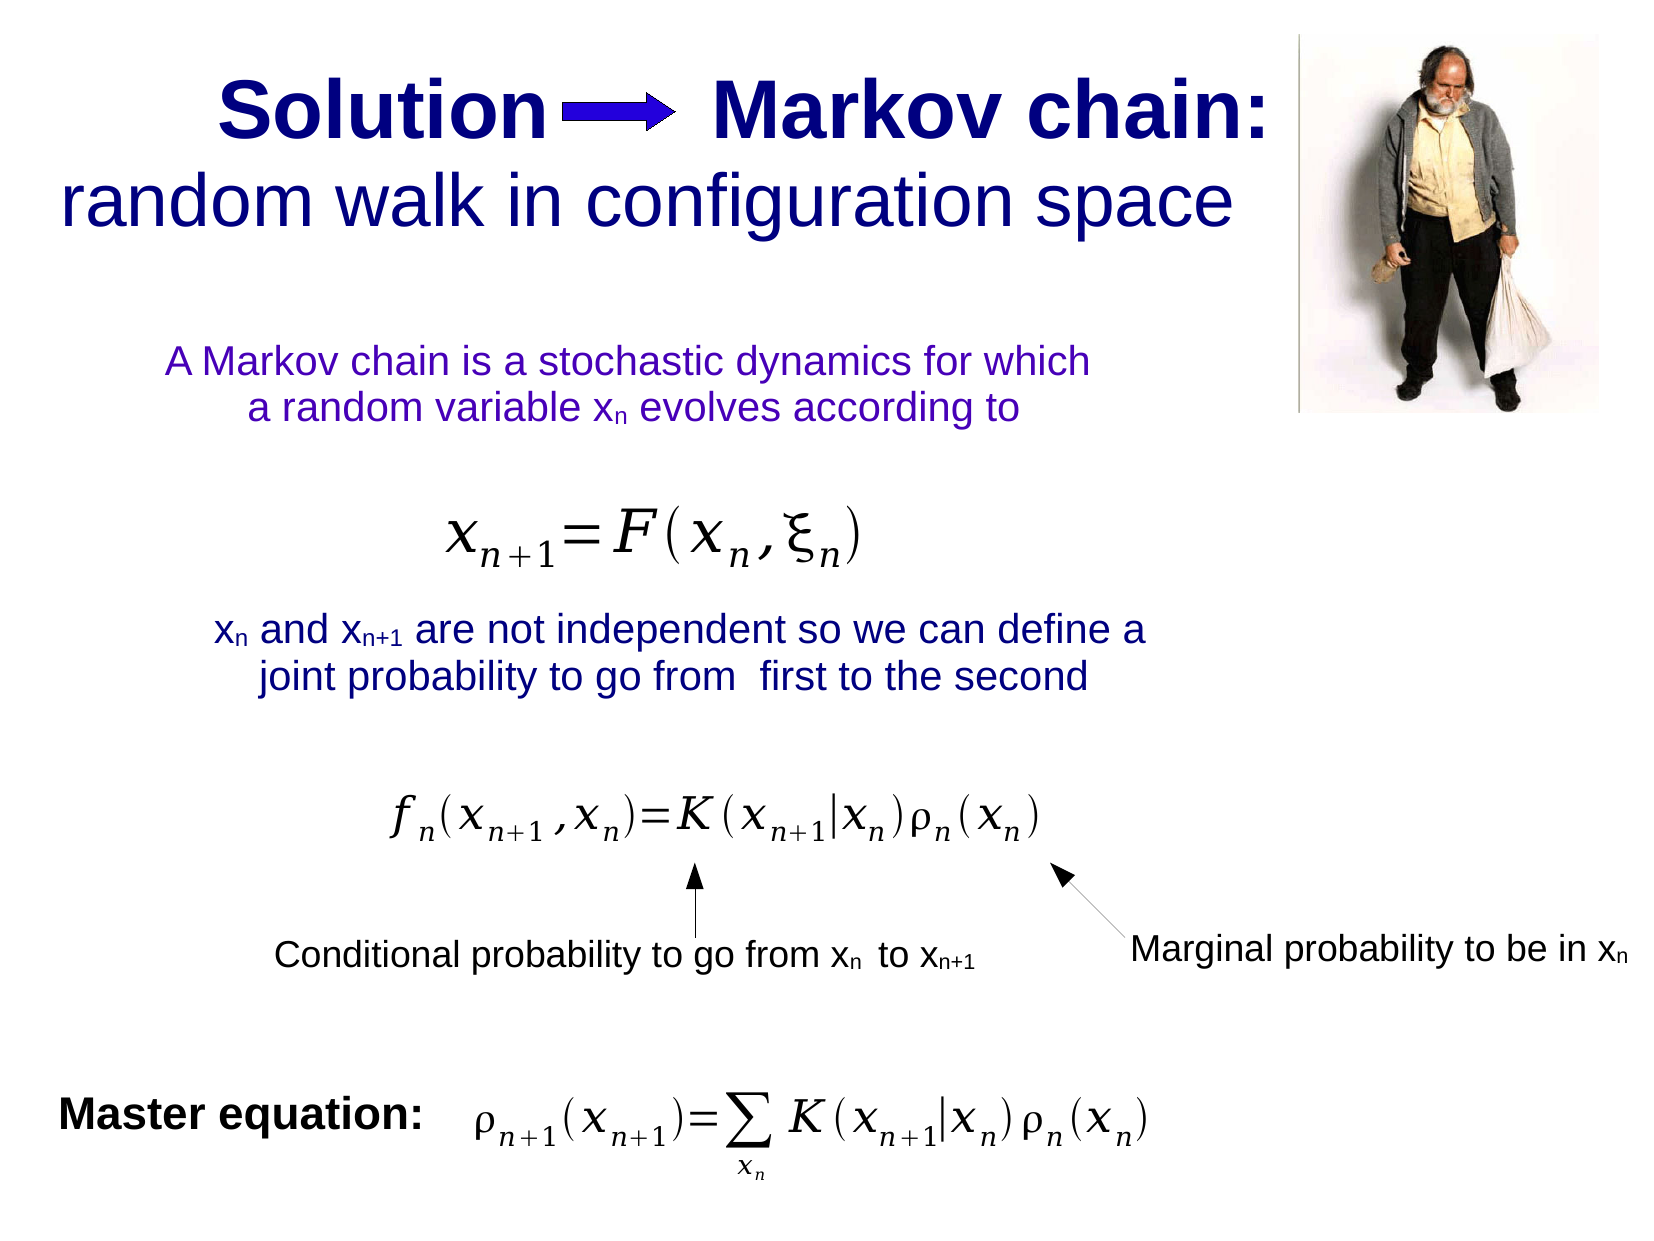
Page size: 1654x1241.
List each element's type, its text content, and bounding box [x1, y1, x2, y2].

picture [1298, 34, 1599, 413]
chart [426, 496, 877, 577]
chart [375, 787, 1051, 848]
title Solution Markov chain: random walk in configuration space [0, 17, 1297, 281]
text_box [562, 92, 676, 131]
text_box Master equation: [43, 1080, 374, 1155]
text_box A Markov chain is a stochastic dynamics for which a random variable xn evolves according to [150, 330, 1238, 462]
text_box Marginal probability to be in xn [1115, 919, 1553, 993]
text_box xn and xn+1 are not independent so we can define a joint probability to go from first to the second [187, 598, 1201, 731]
text_box Conditional probability to go from xn to xn+1 [258, 925, 864, 999]
chart [460, 1087, 1161, 1186]
